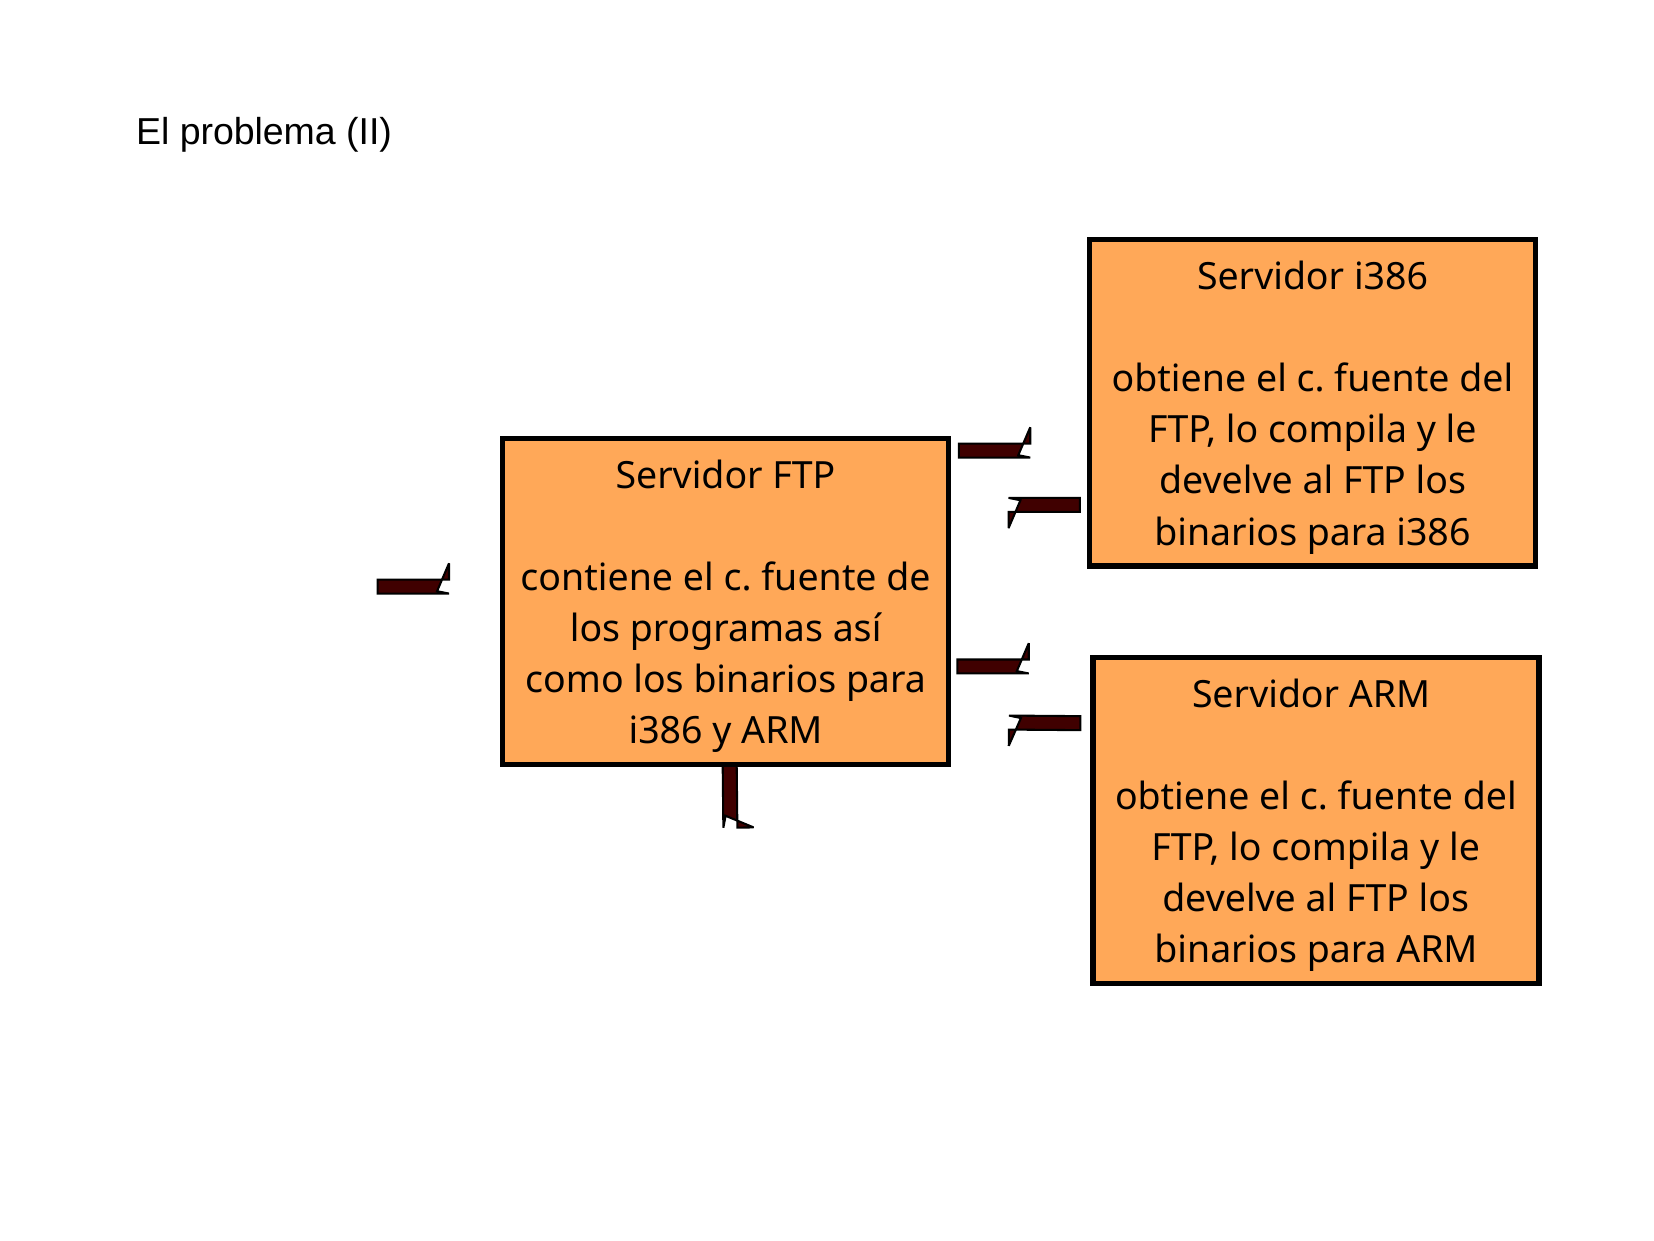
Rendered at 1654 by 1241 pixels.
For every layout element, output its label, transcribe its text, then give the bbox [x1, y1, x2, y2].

text_box [958, 427, 1031, 458]
text_box [1008, 497, 1080, 529]
text_box Servidor ARM obtiene el c. fuente del FTP, lo compila y le develve al FTP los binarios para ARM [1093, 657, 1539, 967]
text_box [957, 643, 1029, 674]
text_box [722, 767, 754, 828]
title El problema (II) [121, 102, 1534, 311]
text_box Servidor FTP contiene el c. fuente de los programas así como los binarios para i386 y ARM [502, 438, 949, 731]
text_box Servidor i386 obtiene el c. fuente del FTP, lo compila y le develve al FTP los binarios para i386 [1089, 239, 1536, 532]
text_box [377, 563, 449, 594]
text_box [1008, 715, 1081, 746]
